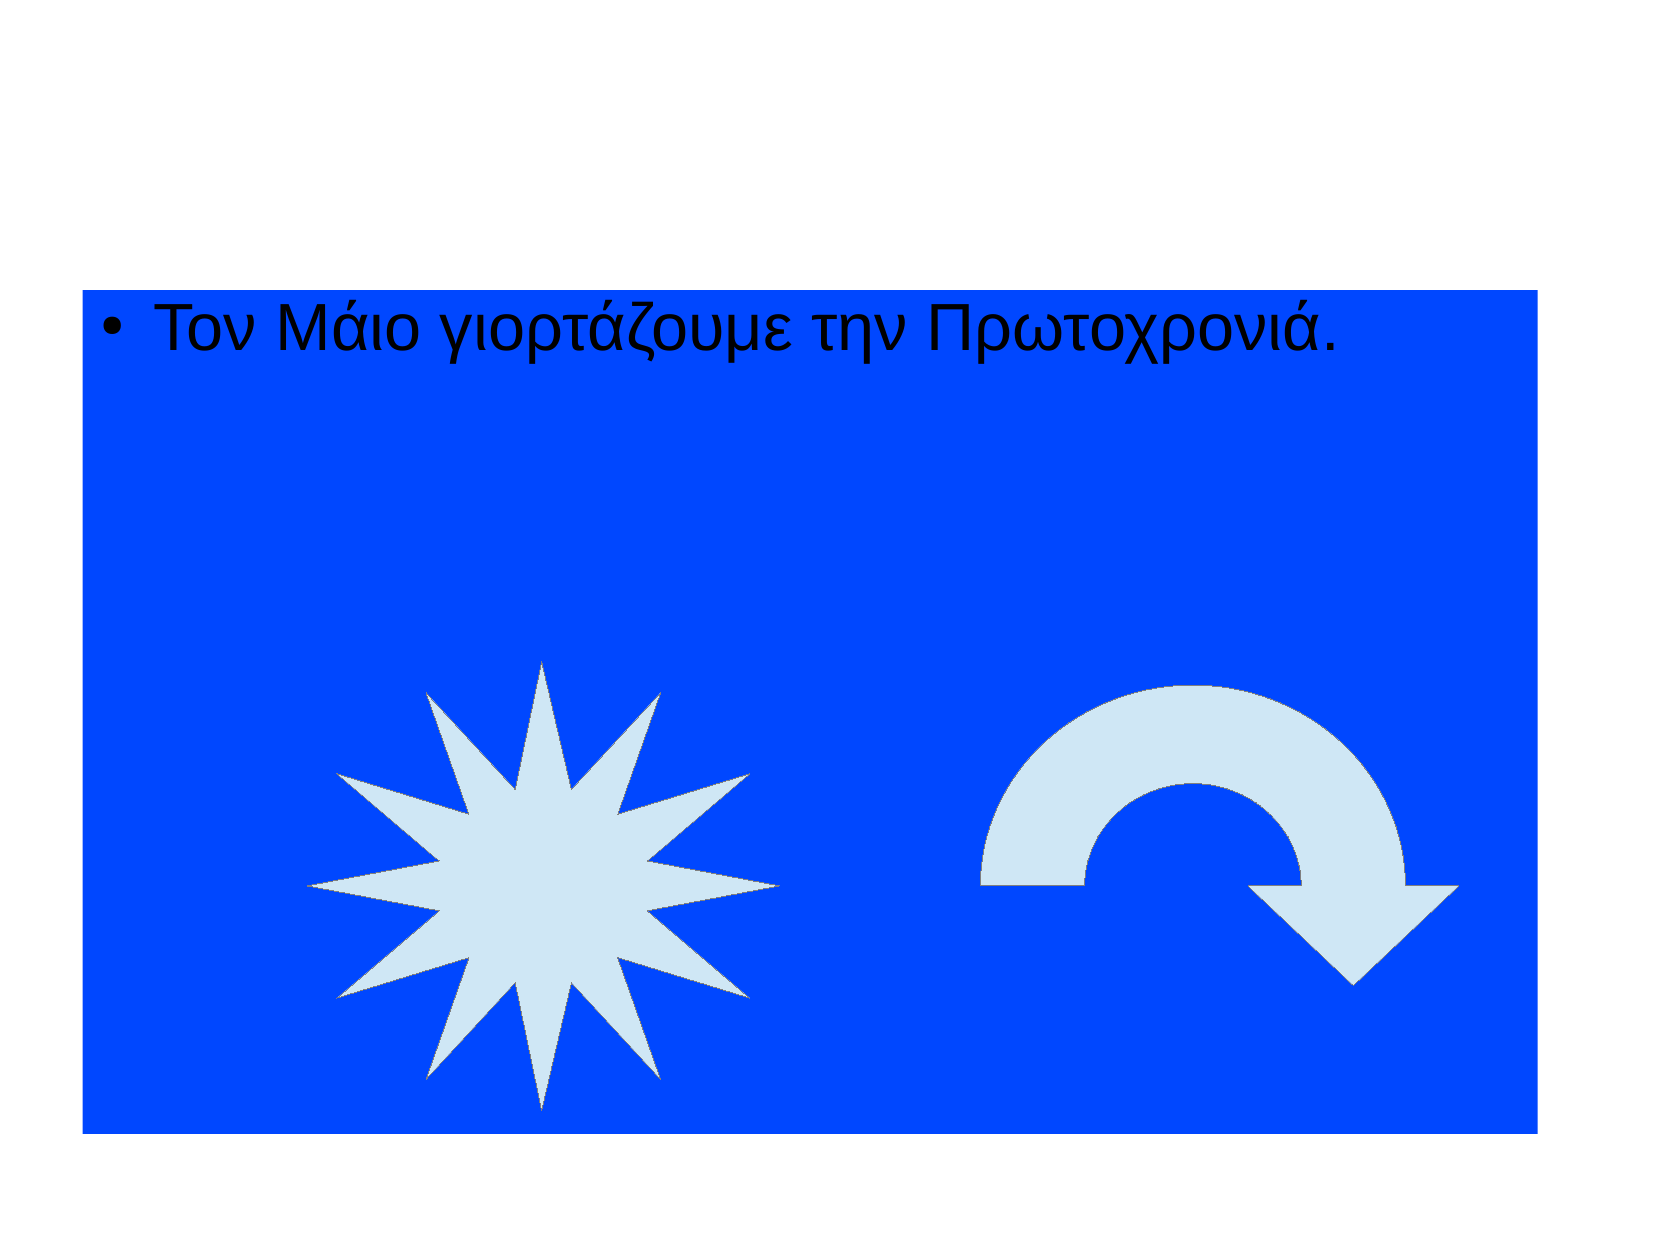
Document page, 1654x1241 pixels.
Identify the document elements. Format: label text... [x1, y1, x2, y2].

list Τον Μάιο γιορτάζουμε την Πρωτοχρονιά. [82, 290, 1538, 1134]
text_box [980, 685, 1459, 986]
text_box [307, 661, 780, 1111]
